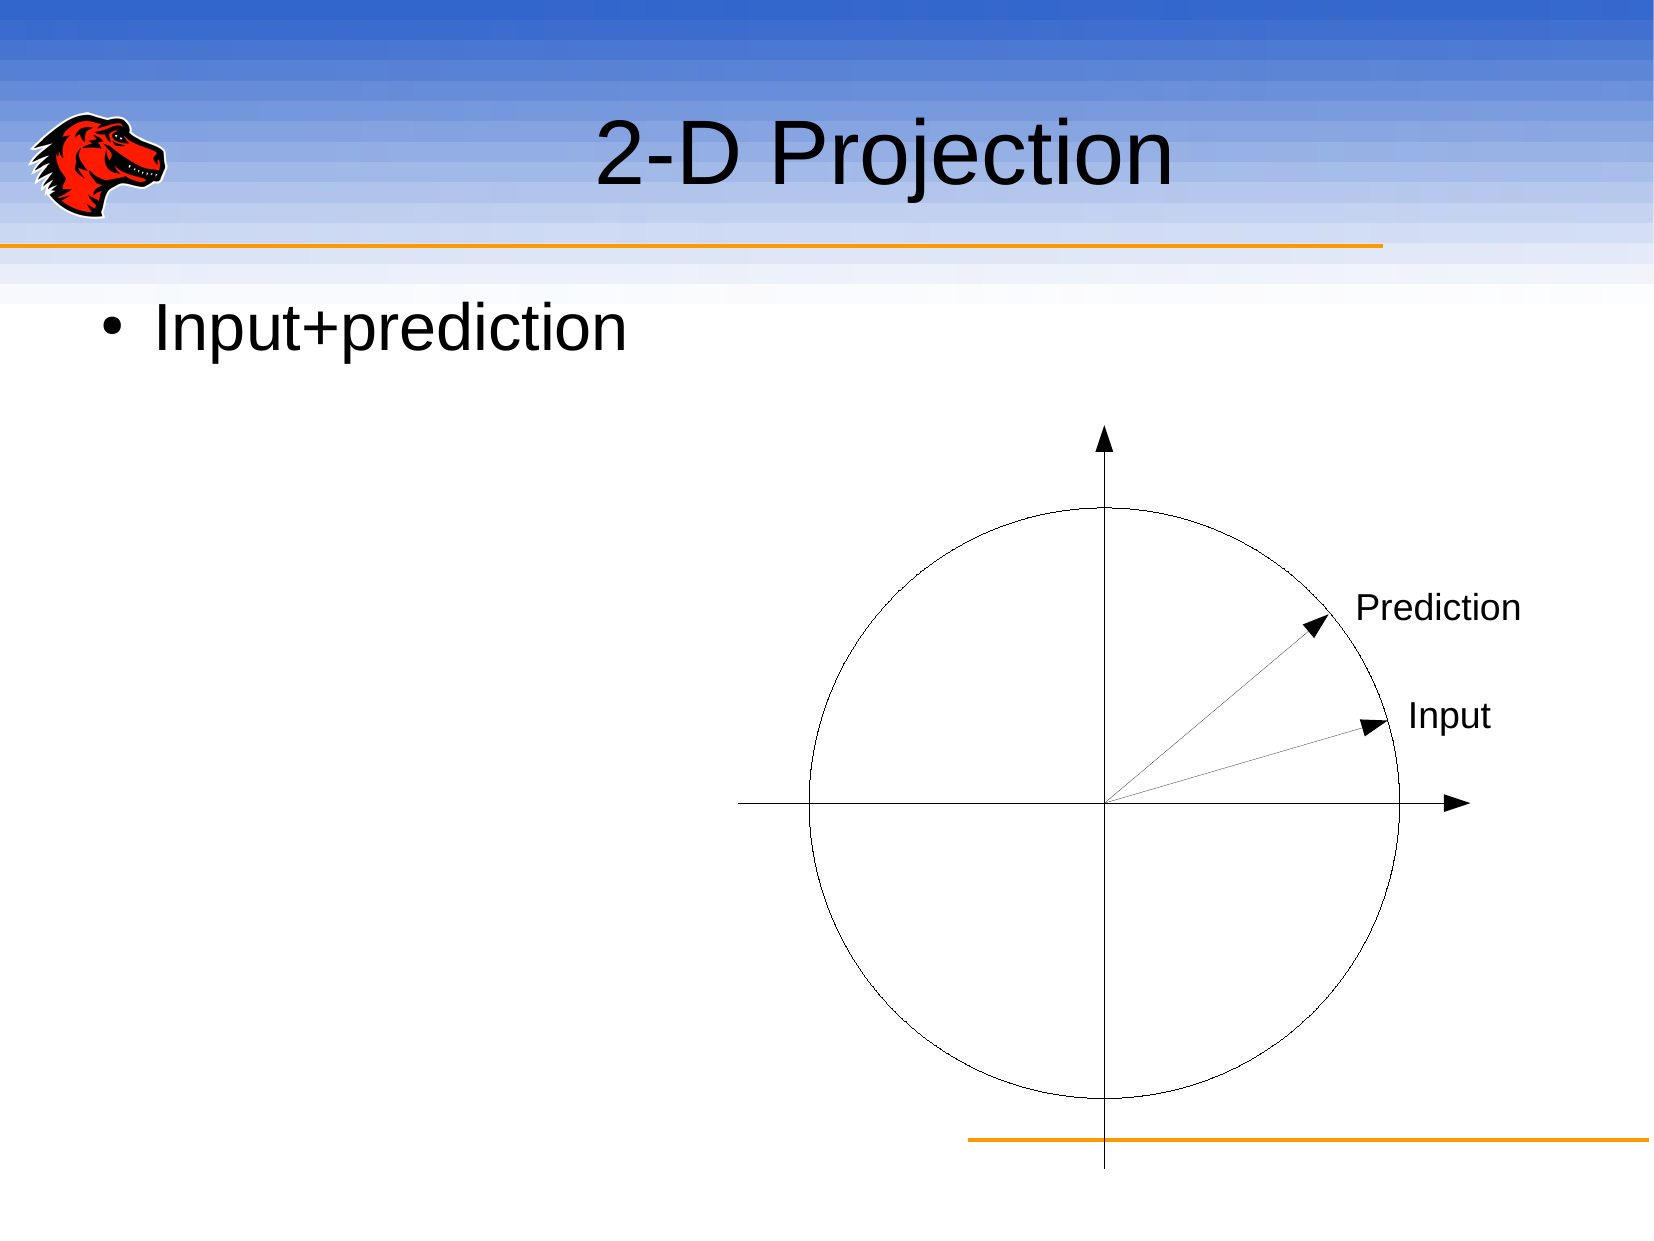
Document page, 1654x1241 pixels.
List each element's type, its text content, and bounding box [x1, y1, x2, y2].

title 2-D Projection [141, 49, 1630, 257]
text_box Input [1393, 687, 1506, 745]
text_box Prediction [1340, 578, 1537, 636]
picture [0, 0, 1654, 1241]
list Input+prediction [82, 290, 1538, 1010]
